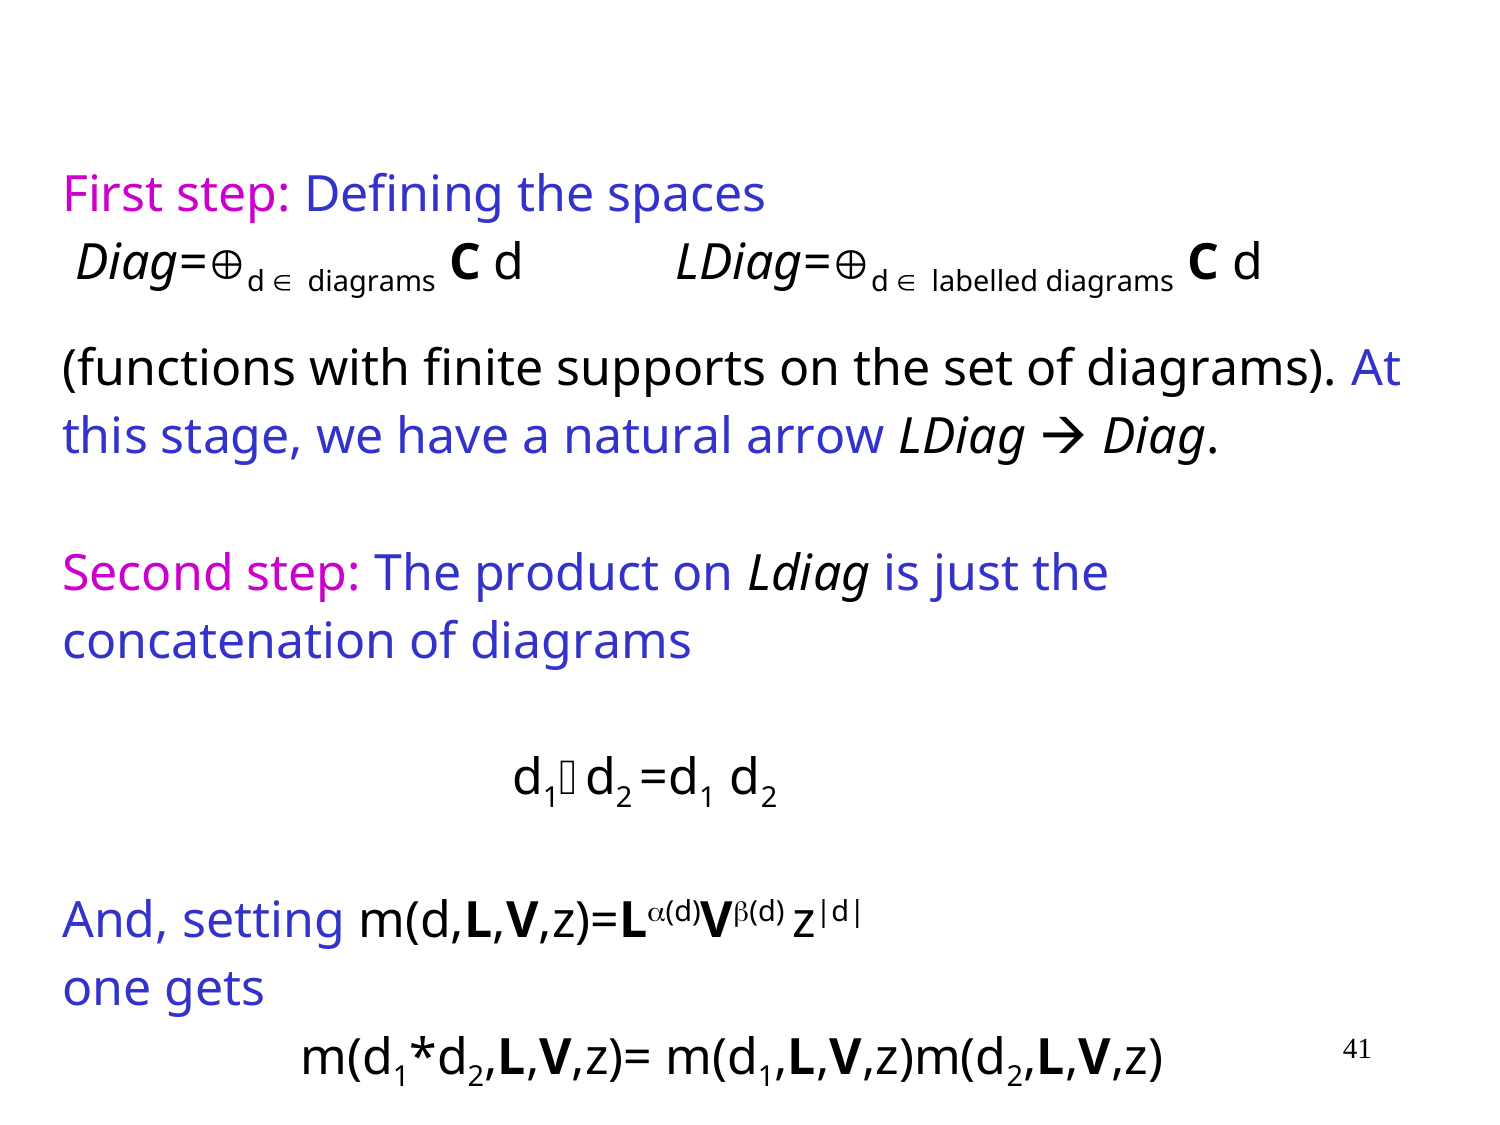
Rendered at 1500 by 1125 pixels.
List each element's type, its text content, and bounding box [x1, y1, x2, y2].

text_box First step: Defining the spaces Diag=d  diagrams C d LDiag=d  labelled diagrams C d (functions with finite supports on the set of diagrams). At this stage, we have a natural arrow LDiag  Diag. Second step: The product on Ldiag is just the concatenation of diagrams d1 d2 =d1 d2 And, setting m(d,L,V,z)=L(d)V(d) z|d| one gets m(d1*d2,L,V,z)= m(d1,L,V,z)m(d2,L,V,z) [47, 149, 1426, 1103]
